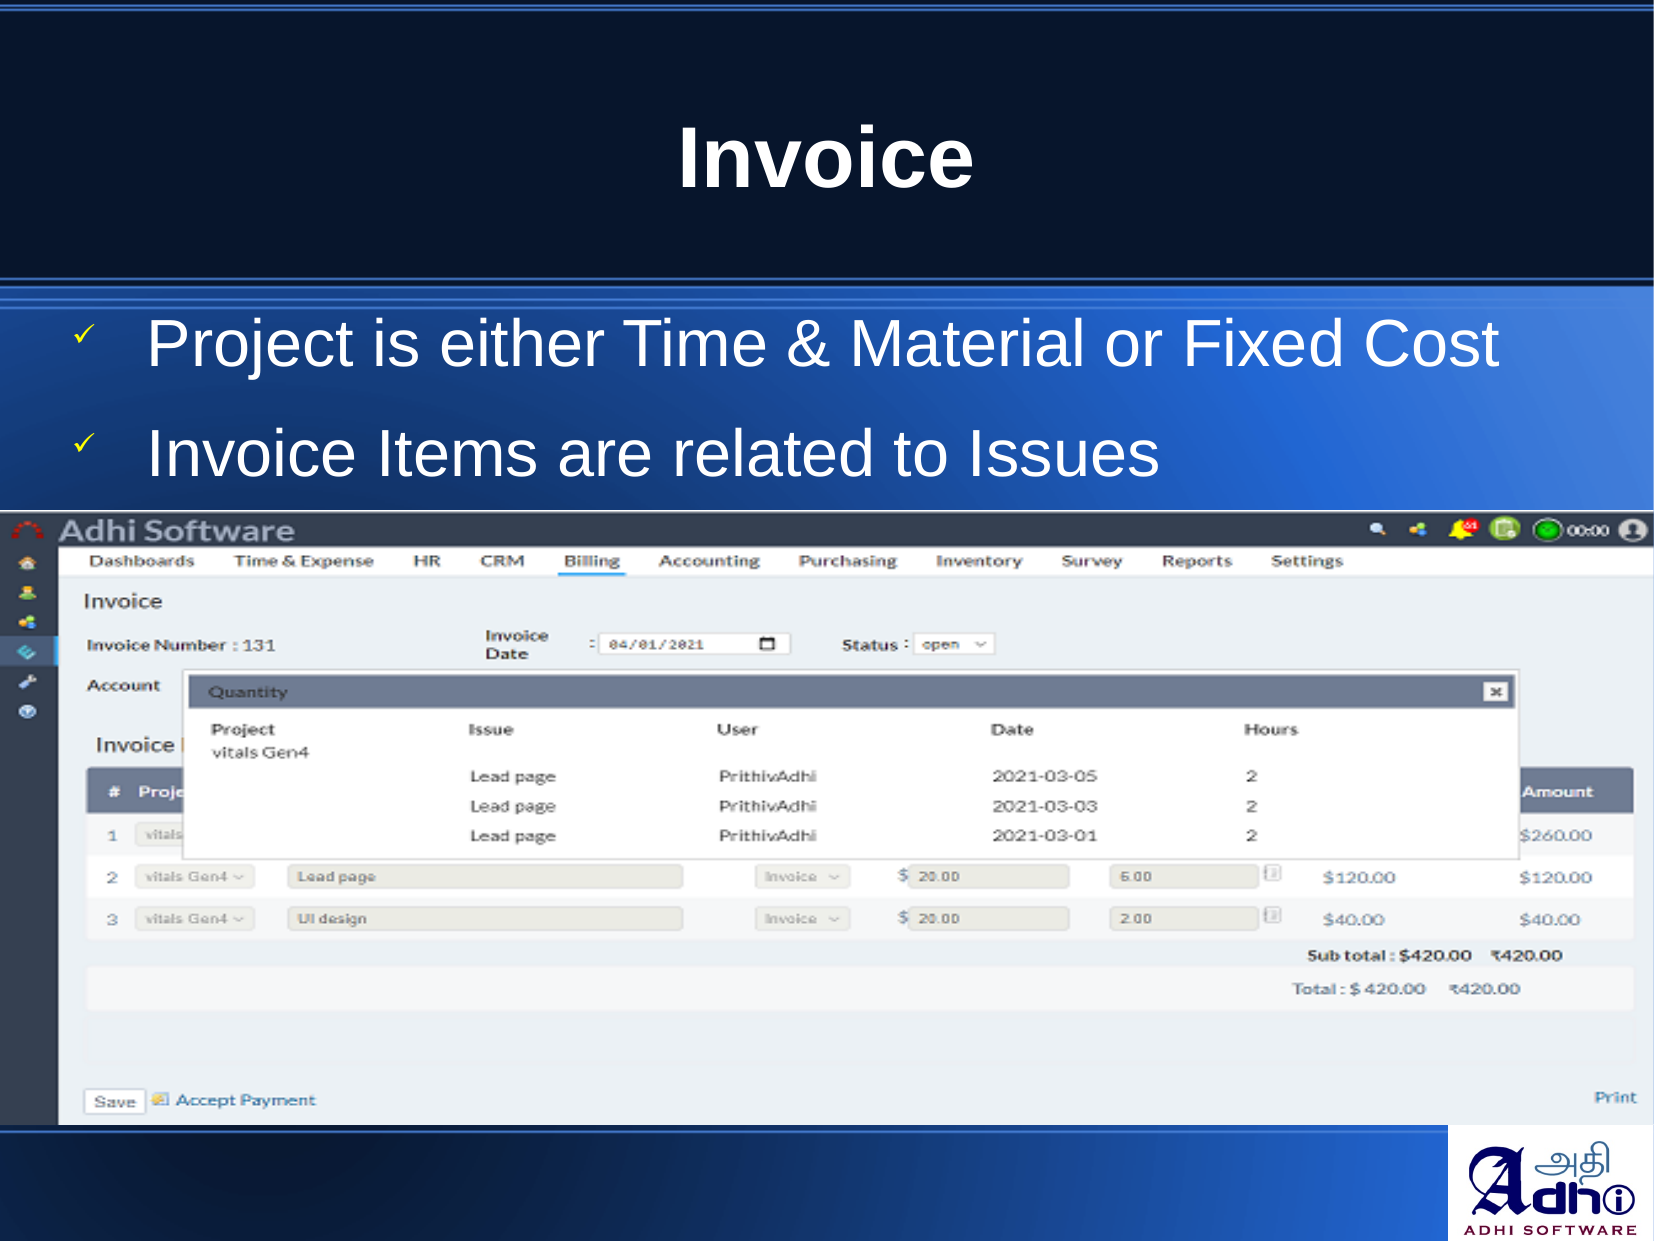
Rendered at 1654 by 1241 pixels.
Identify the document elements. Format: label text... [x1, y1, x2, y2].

list Project is either Time & Material or Fixed Cost Invoice Items are related to Issues [71, 300, 1560, 510]
picture [0, 0, 1654, 1241]
title Invoice [82, 56, 1571, 250]
